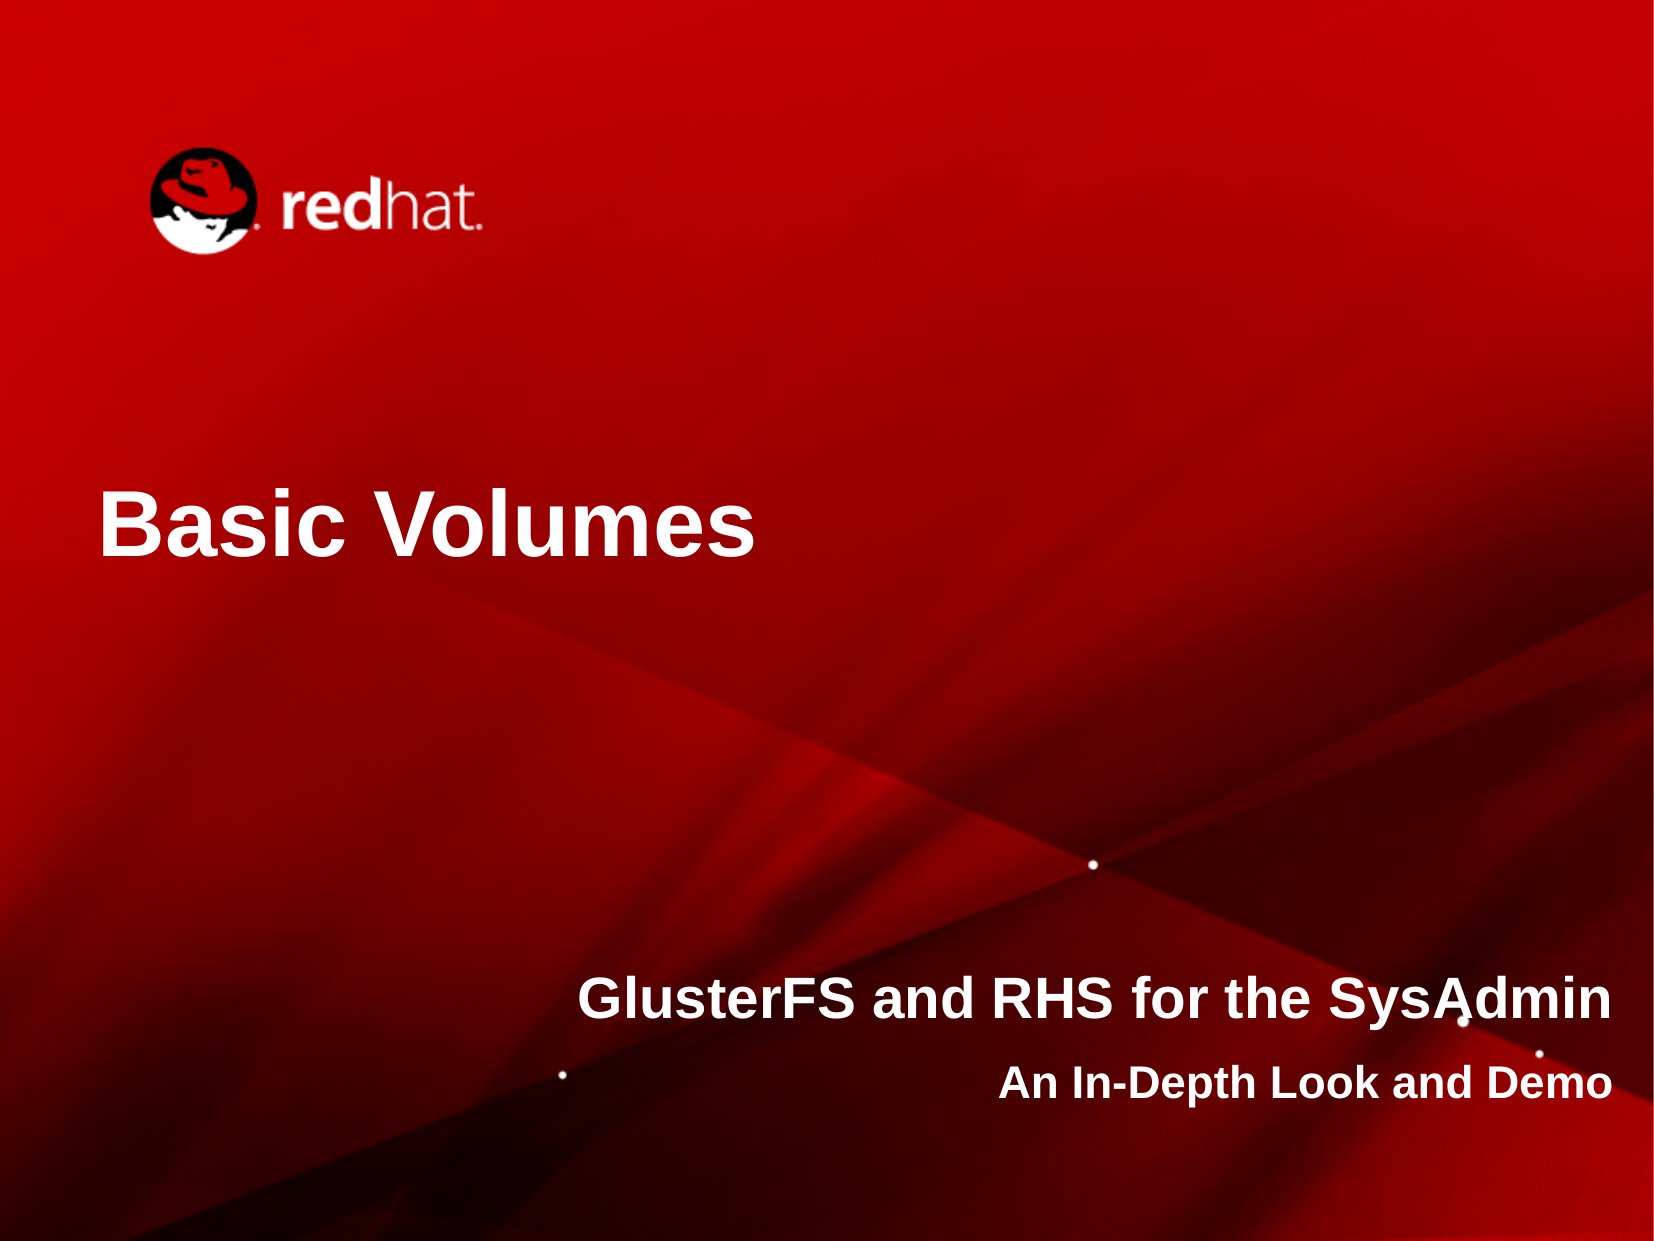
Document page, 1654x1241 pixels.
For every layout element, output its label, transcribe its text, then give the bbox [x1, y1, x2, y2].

picture [0, 0, 1654, 1241]
title Basic Volumes [97, 430, 1586, 618]
text_box GlusterFS and RHS for the SysAdmin An In-Depth Look and Demo [562, 958, 1629, 1116]
